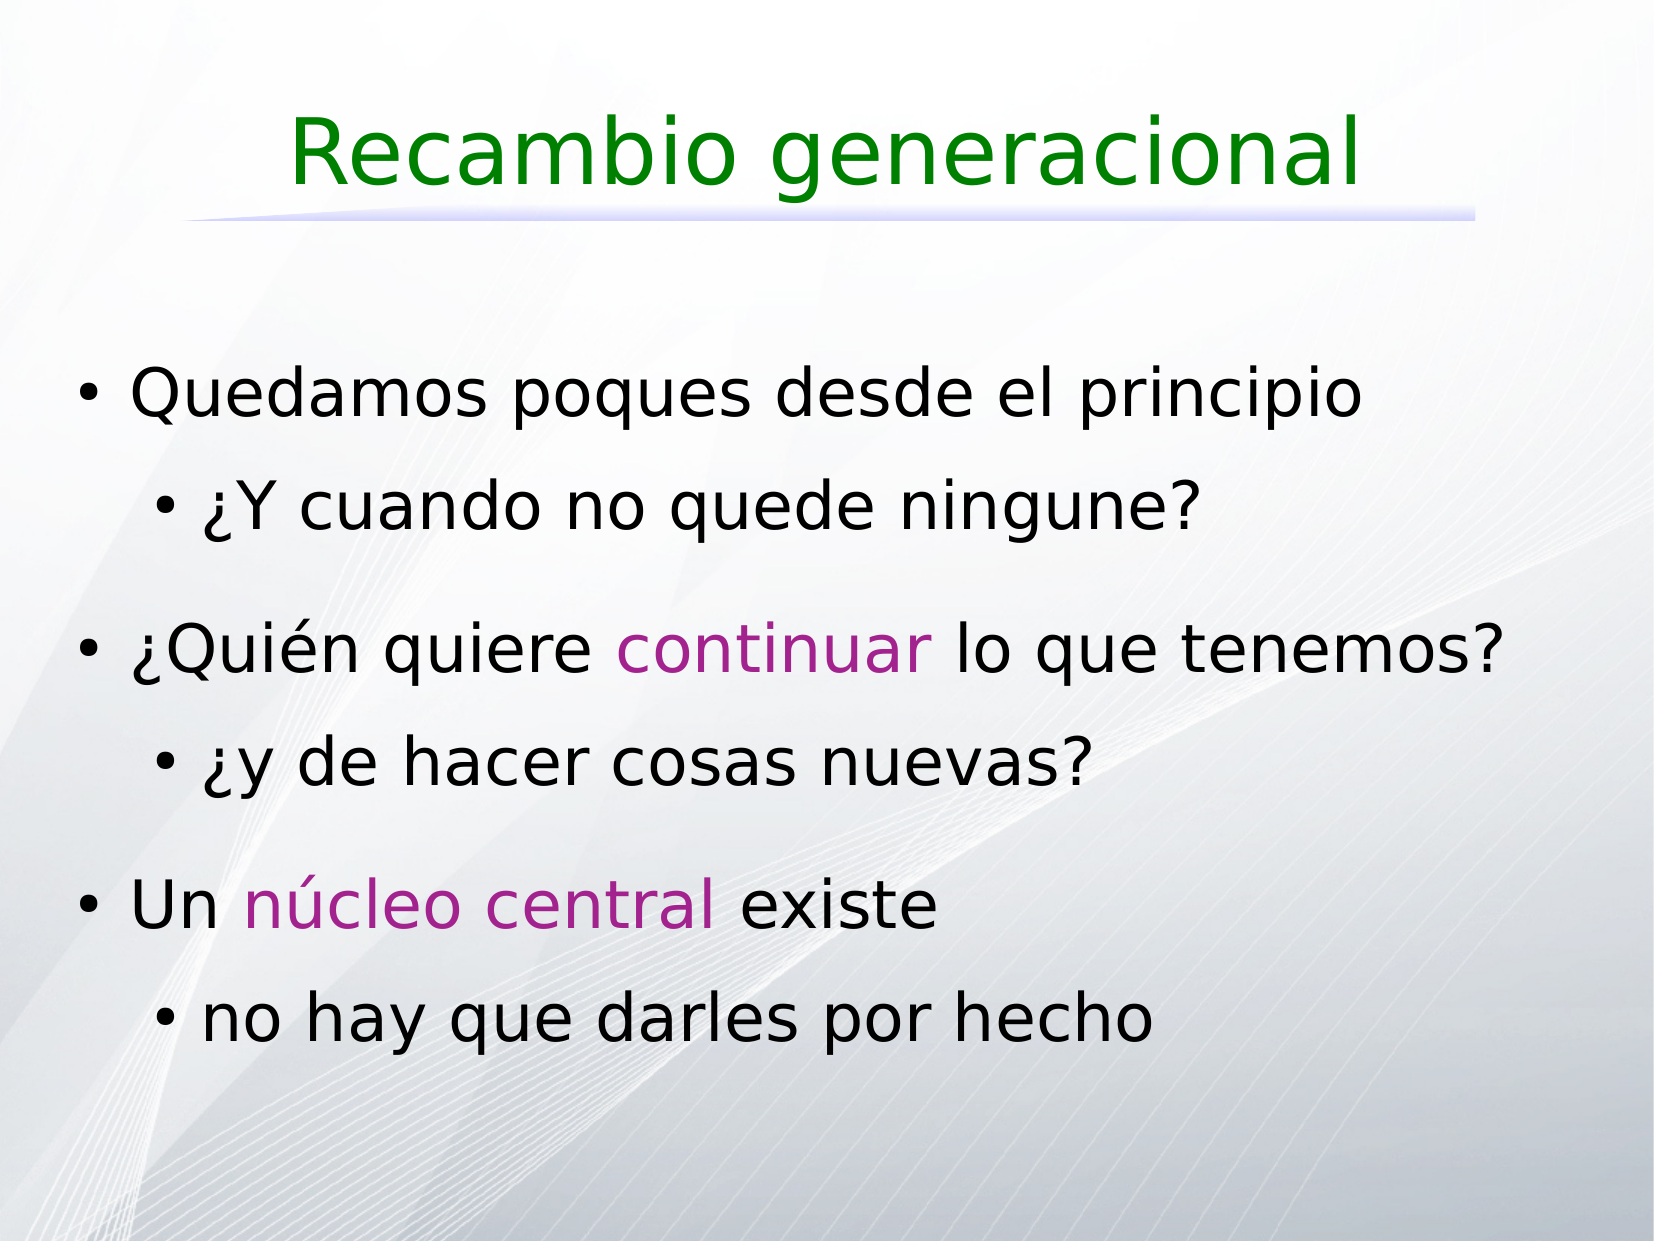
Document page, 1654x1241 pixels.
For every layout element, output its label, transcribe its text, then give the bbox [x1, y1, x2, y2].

picture [0, 0, 1654, 1241]
list Quedamos poques desde el principio ¿Y cuando no quede ningune? ¿Quién quiere continuar lo que tenemos? ¿y de hacer cosas nuevas? Un núcleo central existe no hay que darles por hecho [59, 354, 1595, 1208]
title Recambio generacional [82, 49, 1571, 257]
